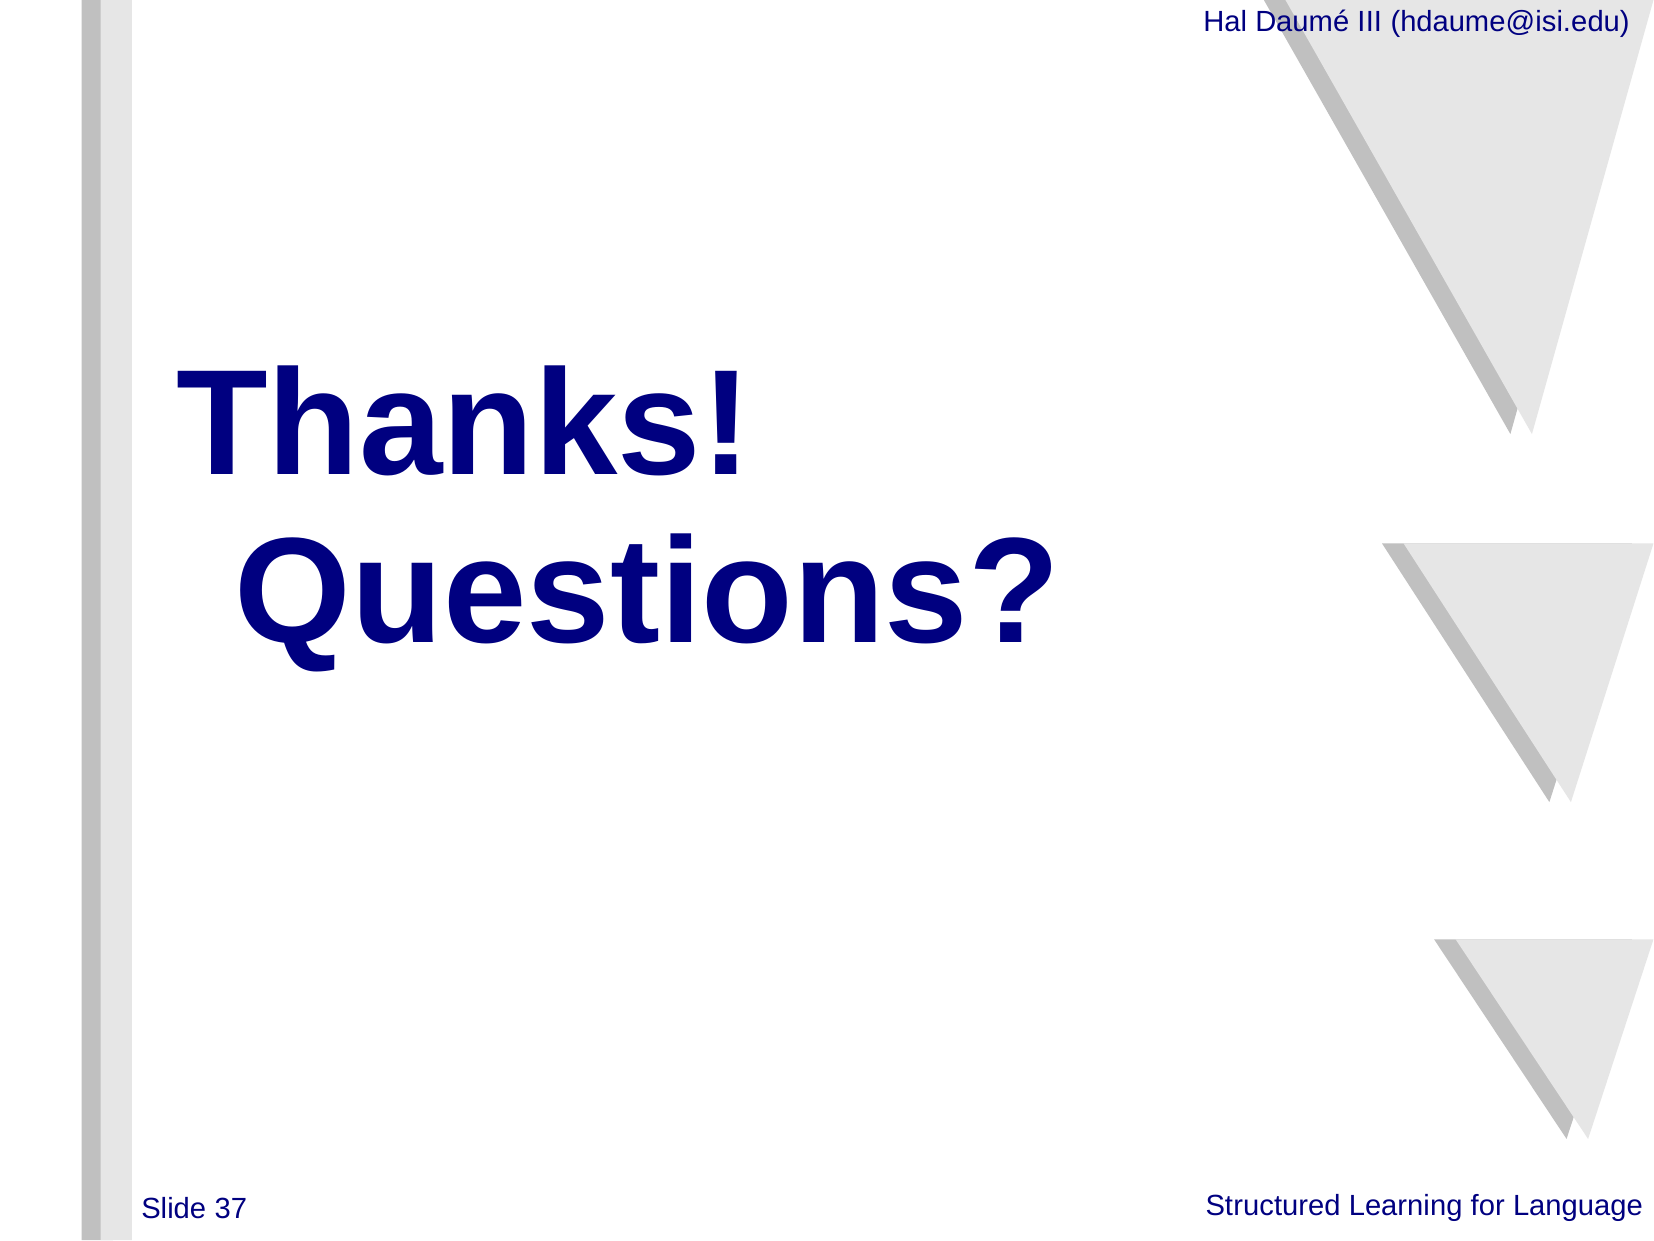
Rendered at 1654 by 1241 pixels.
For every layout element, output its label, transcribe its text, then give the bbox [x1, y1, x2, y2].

title Thanks! Questions? [176, 279, 1509, 734]
